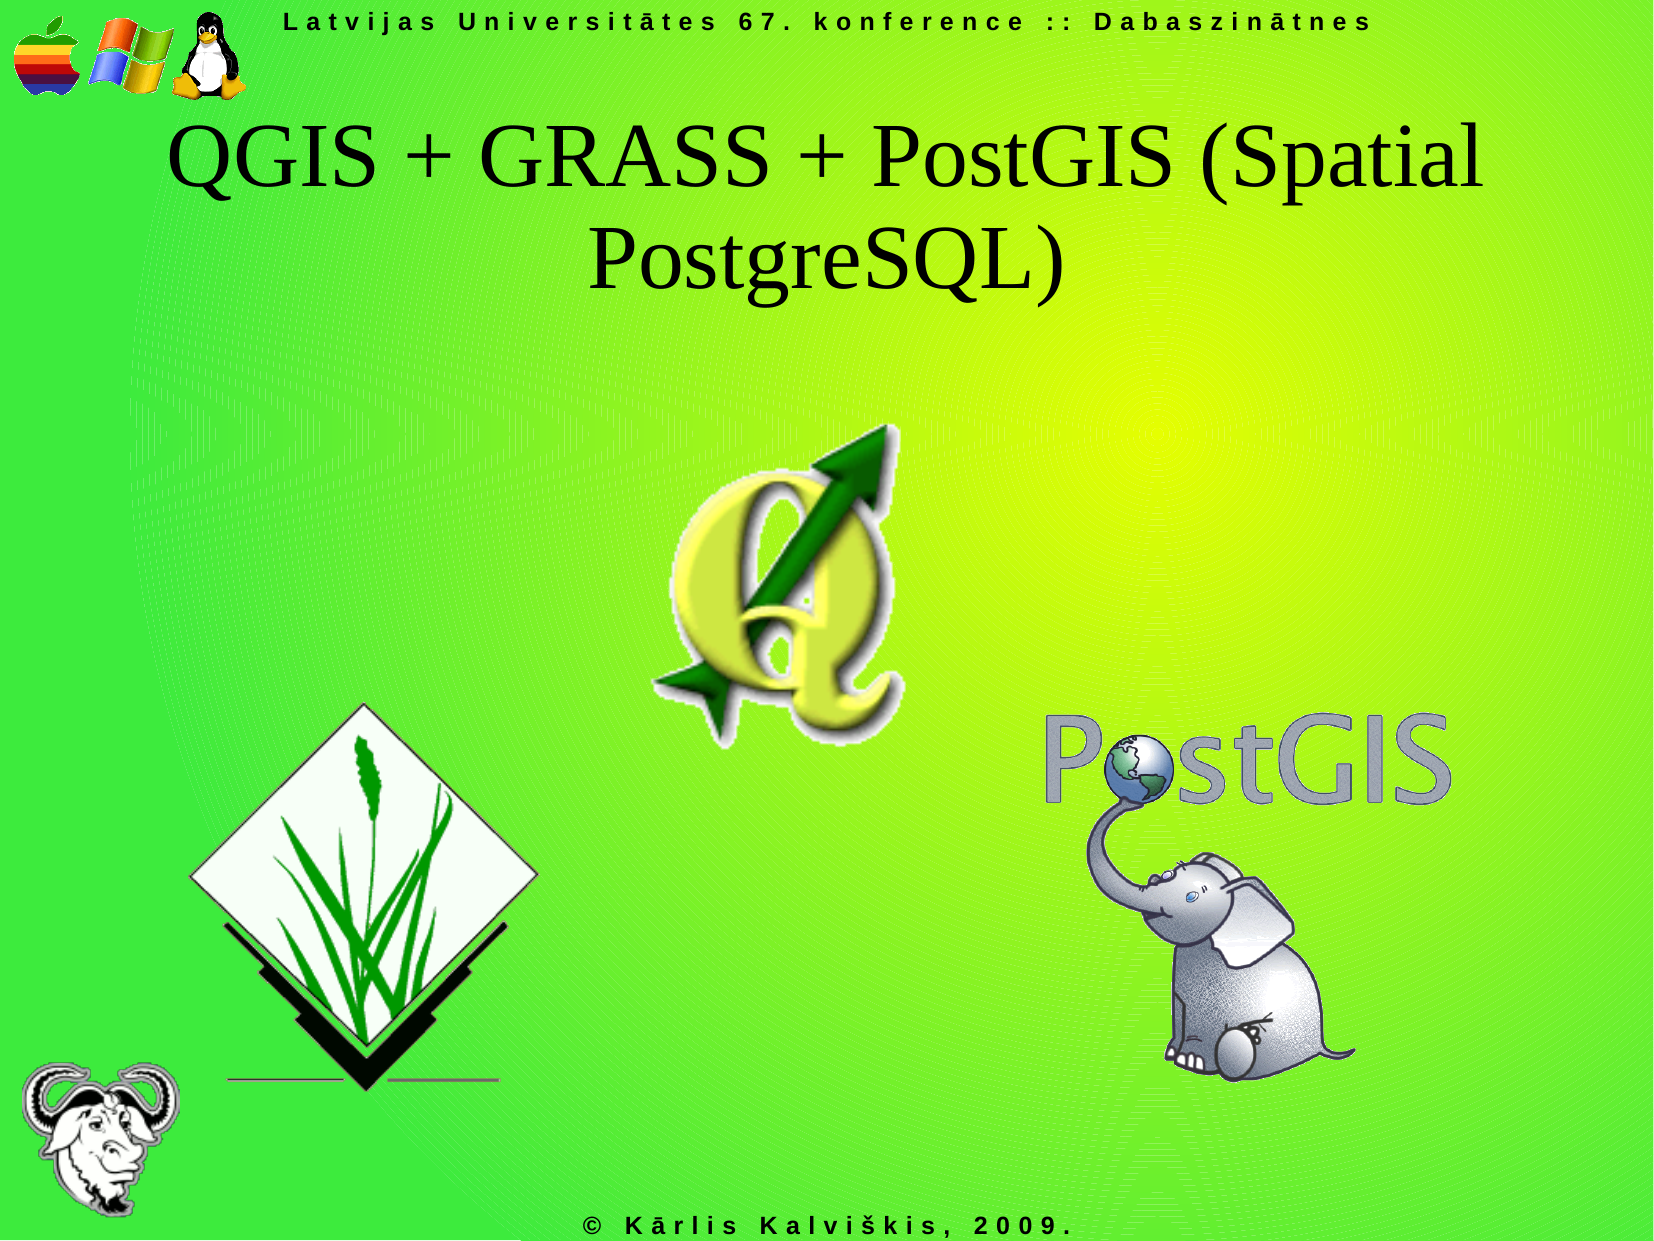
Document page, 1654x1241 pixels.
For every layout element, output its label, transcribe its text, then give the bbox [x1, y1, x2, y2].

picture [88, 12, 246, 94]
picture [22, 1058, 180, 1224]
picture [187, 702, 540, 1094]
picture [595, 412, 976, 768]
title QGIS + GRASS + PostGIS (Spatial PostgreSQL) [118, 88, 1536, 325]
picture [1039, 702, 1458, 1087]
picture [14, 16, 80, 96]
